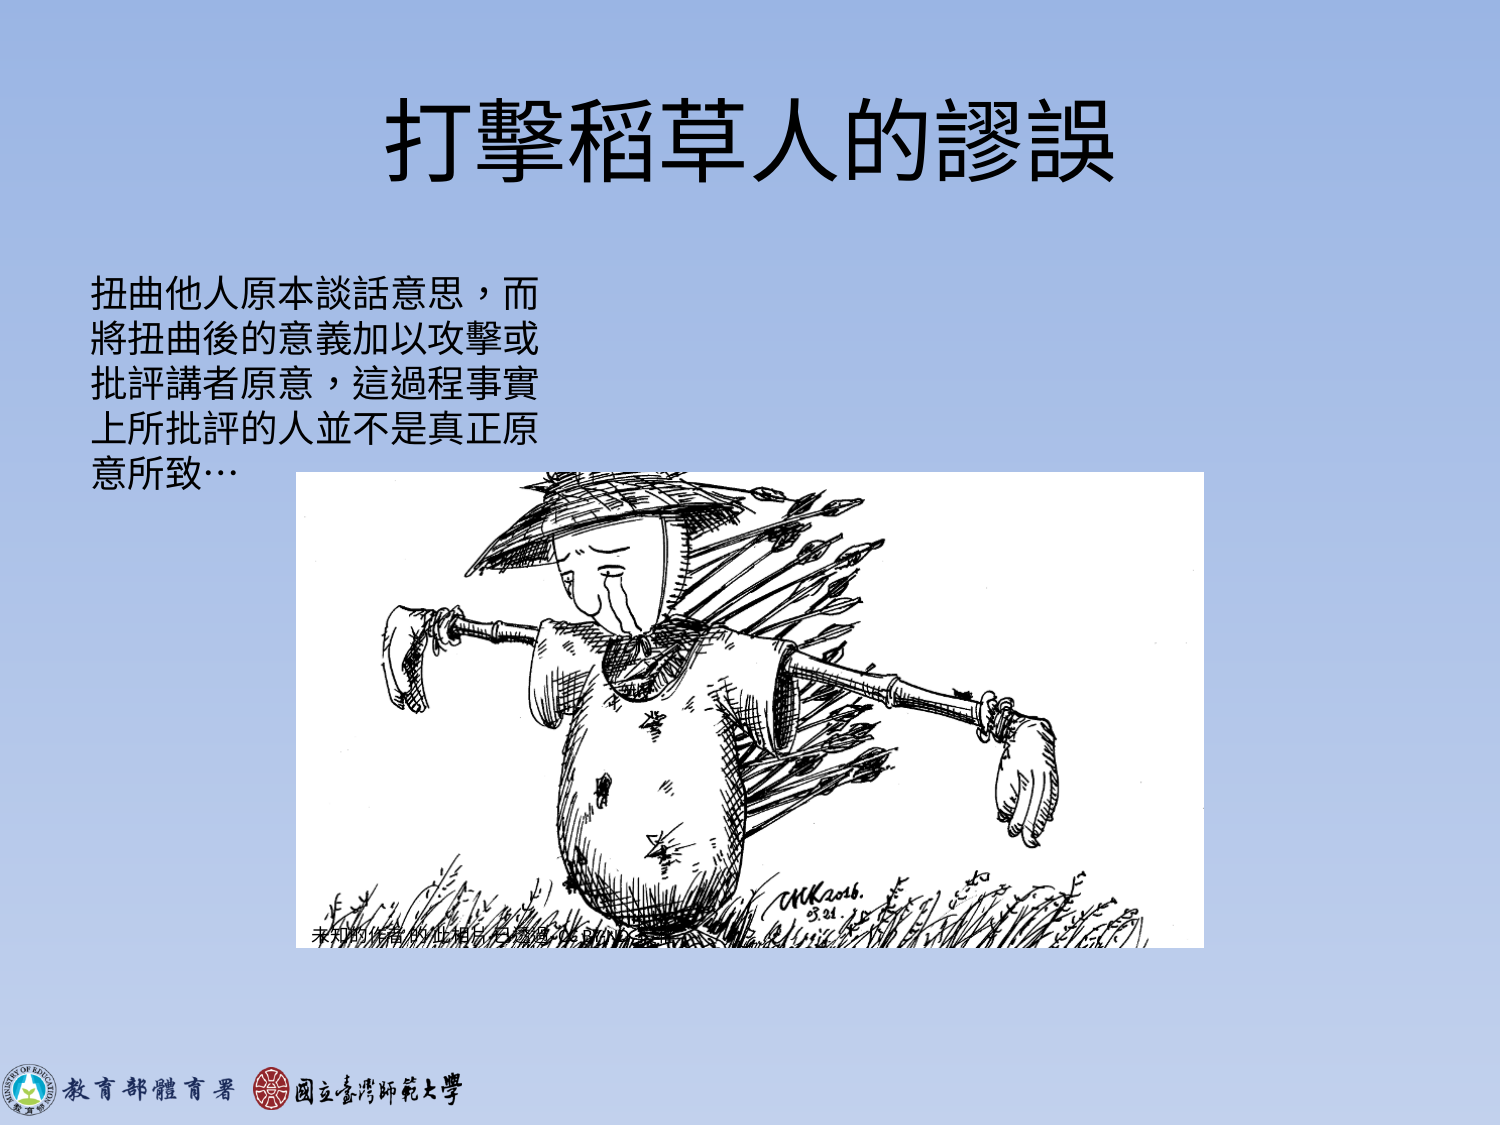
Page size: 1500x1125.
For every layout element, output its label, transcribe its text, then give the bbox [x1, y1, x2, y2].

title 打擊稻草人的謬誤 [75, 45, 1426, 233]
text_box 扭曲他人原本談話意思，而將扭曲後的意義加以攻擊或批評講者原意，這過程事實上所批評的人並不是真正原意所致… [75, 262, 582, 503]
text_box 未知的作者 的 此相片 已透過 CC BY-ND 授權 [296, 915, 1204, 954]
picture [296, 472, 1204, 915]
